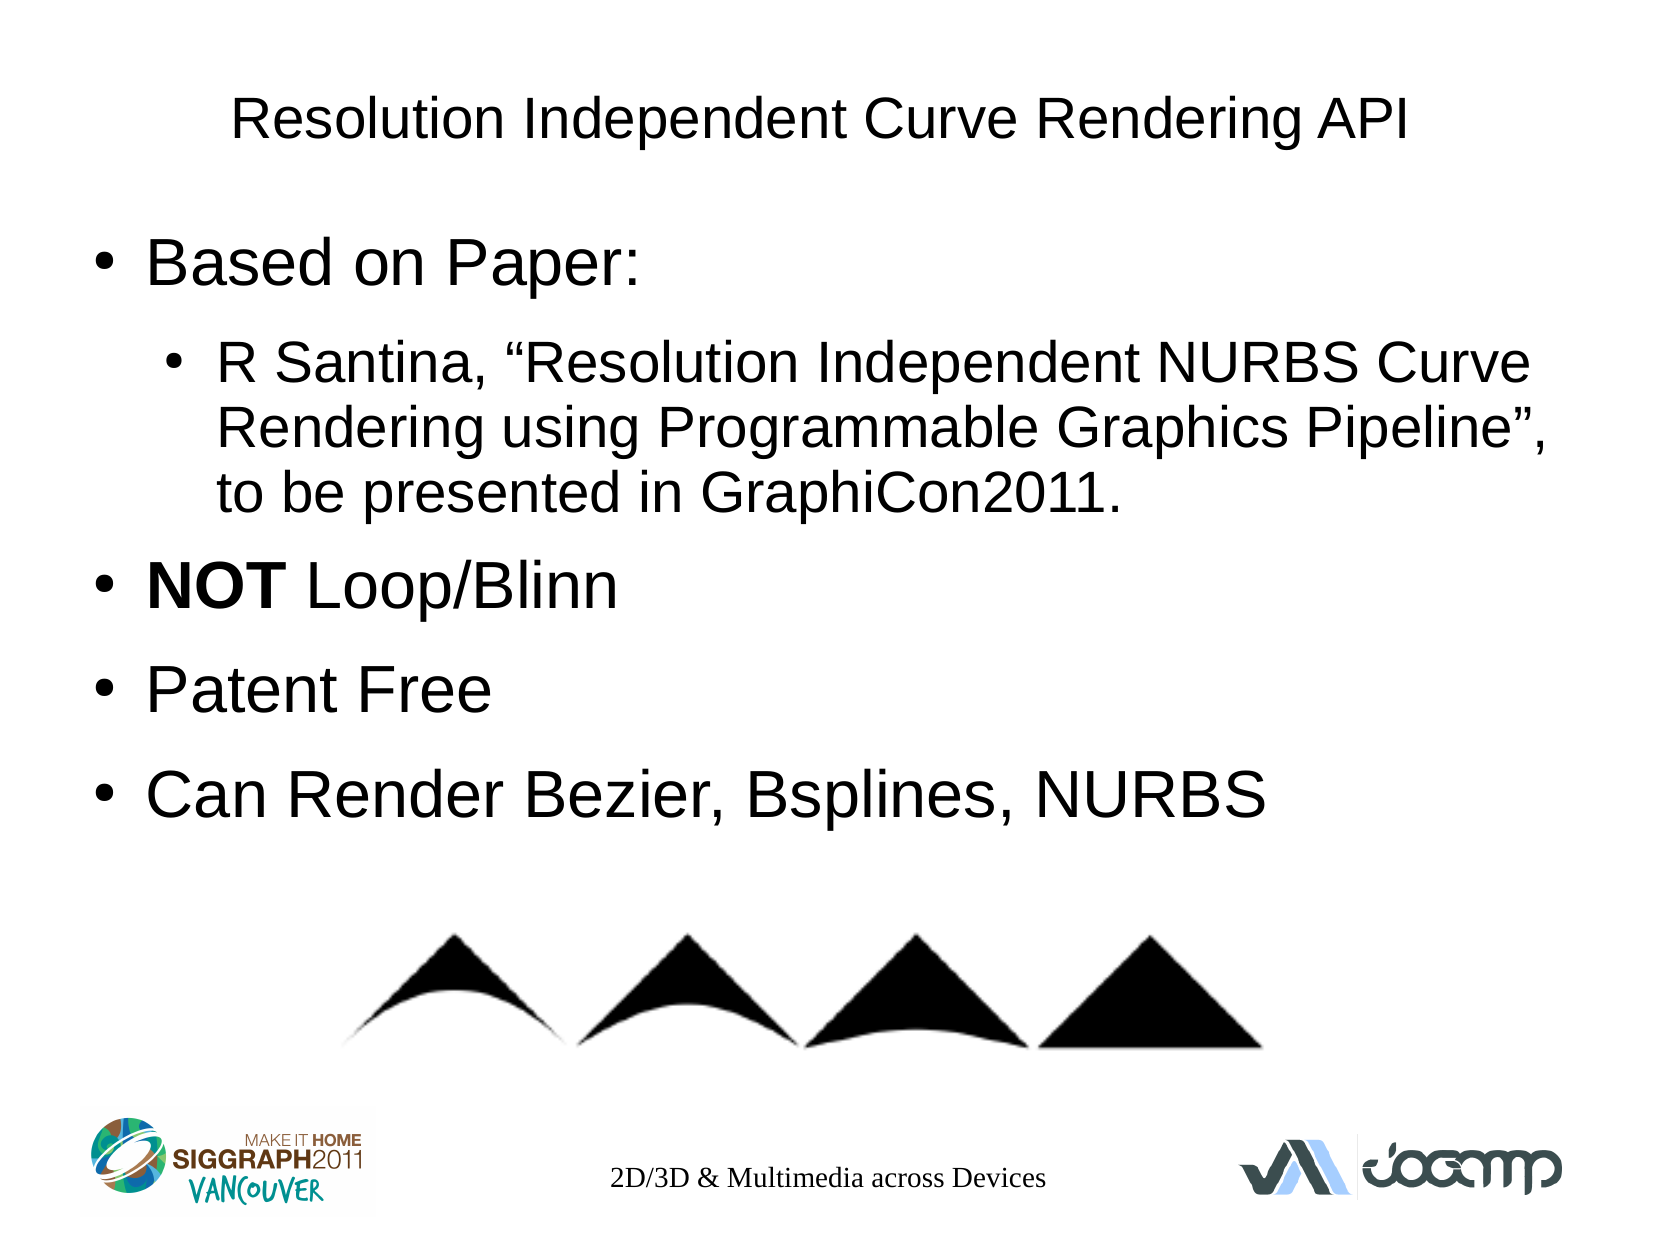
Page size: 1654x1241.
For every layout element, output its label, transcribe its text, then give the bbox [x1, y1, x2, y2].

title Resolution Independent Curve Rendering API [68, 56, 1576, 181]
picture [225, 879, 1369, 1088]
list Based on Paper: R Santina, “Resolution Independent NURBS Curve Rendering using Programmable Graphics Pipeline”, to be presented in GraphiCon2011. NOT Loop/Blinn Patent Free Can Render Bezier, Bsplines, NURBS [75, 225, 1571, 1044]
picture [1237, 1134, 1562, 1200]
picture [80, 1106, 376, 1217]
